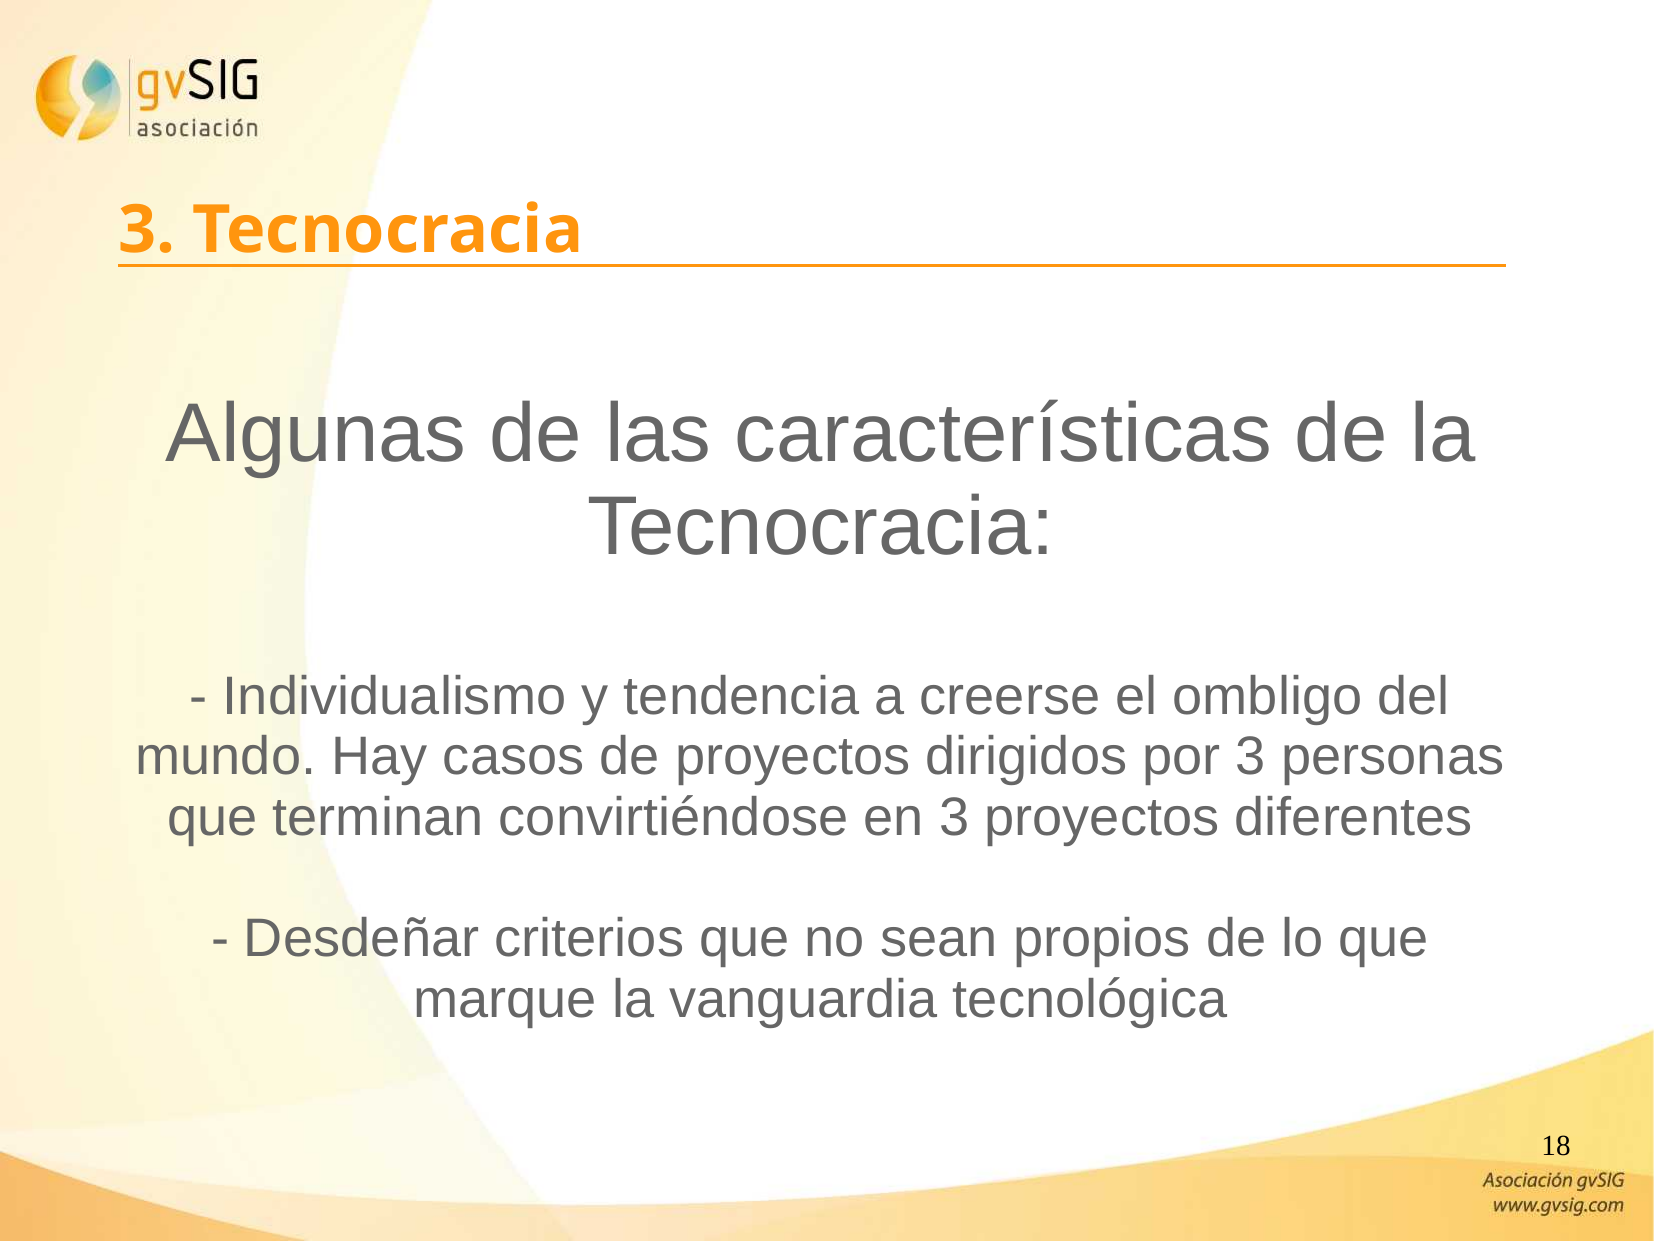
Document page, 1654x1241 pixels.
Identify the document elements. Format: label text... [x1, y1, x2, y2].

picture [0, 0, 1654, 1241]
text_box Algunas de las características de la Tecnocracia: - Individualismo y tendencia a creerse el ombligo del mundo. Hay casos de proyectos dirigidos por 3 personas que terminan convirtiéndose en 3 proyectos diferentes - Desdeñar criterios que no sean propios de lo que marque la vanguardia tecnológica [112, 378, 1530, 1120]
title 3. Tecnocracia [118, 177, 1607, 276]
